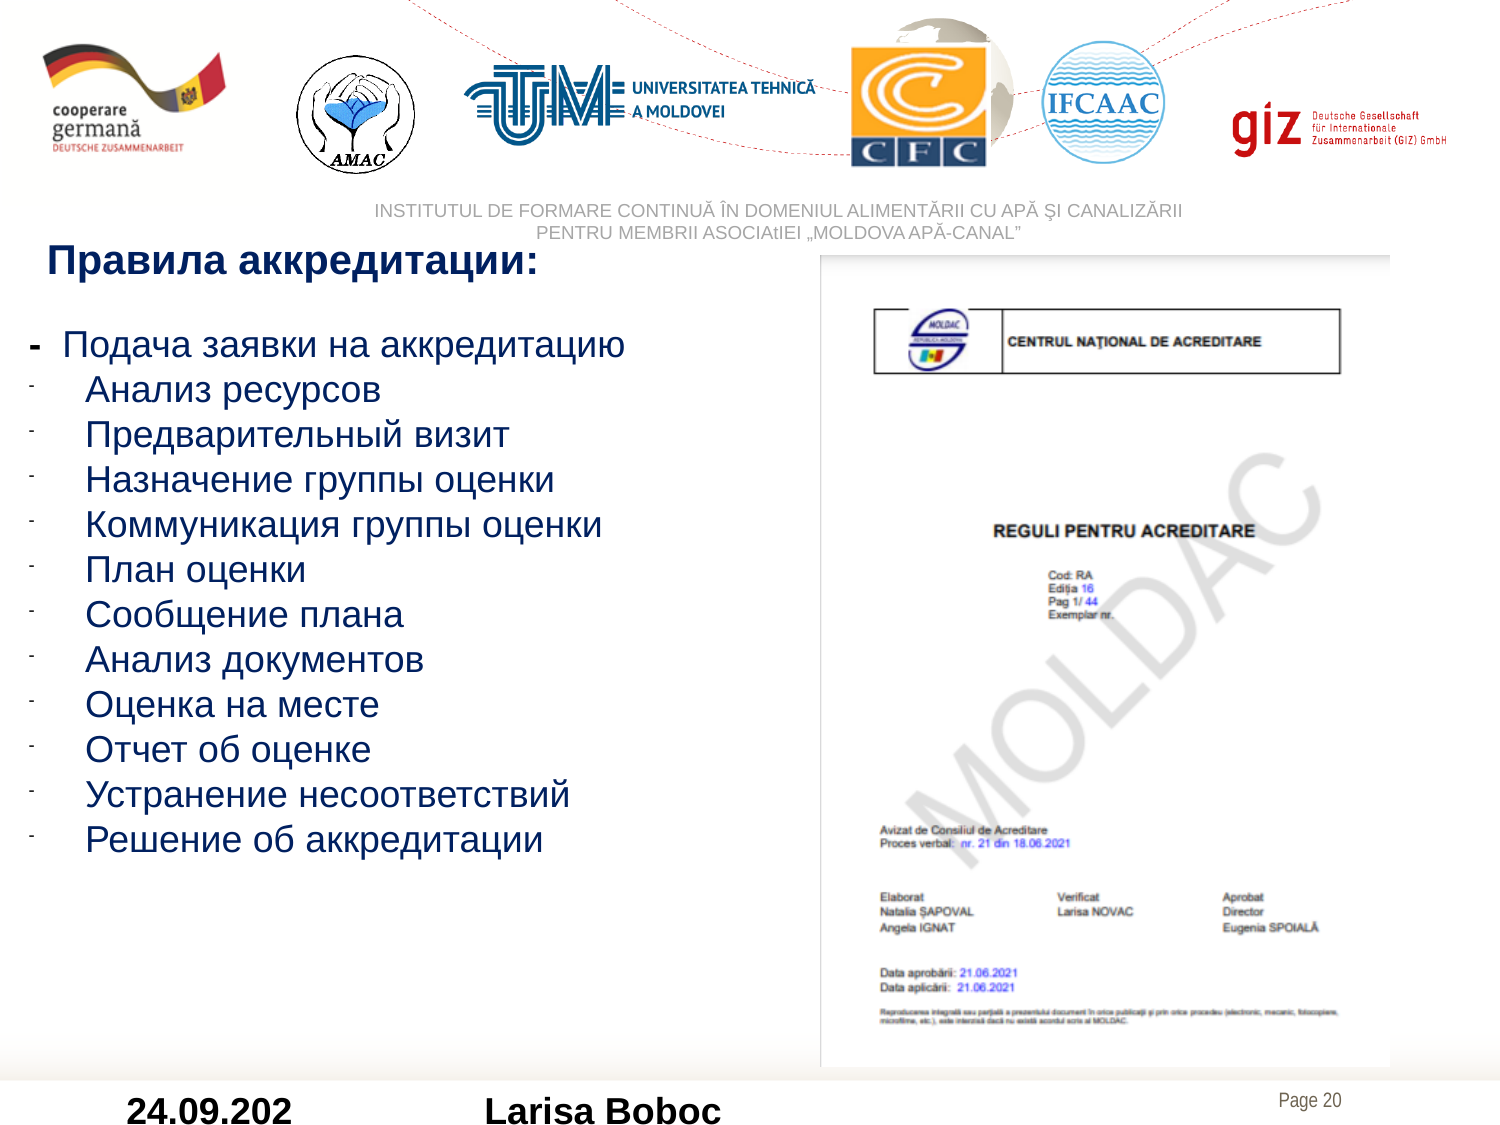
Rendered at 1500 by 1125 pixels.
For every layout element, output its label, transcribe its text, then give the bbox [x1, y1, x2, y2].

picture [0, 0, 1500, 206]
slide_number 14.07.2021 [111, 1079, 324, 1120]
text_box INSTITUTUL DE FORMARE CONTINUĂ ÎN DOMENIUL ALIMENTĂRII CU APĂ ŞI CANALIZĂRII PENTRU MEMBRII ASOCIAtIEI „MOLDOVA APĂ-CANAL” [190, 170, 1366, 251]
footer Larisa Boboc [469, 1079, 1031, 1120]
text_box - Подача заявки на аккредитацию Анализ ресурсов Предварительный визит Назначение группы оценки Коммуникация группы оценки План оценки Сообщение плана Анализ документов Оценка на месте Отчет об оценке Устранение несоответствий Решение об аккредитации [14, 312, 783, 868]
picture [0, 255, 1500, 1081]
title Правила аккредитации: [32, 225, 592, 298]
